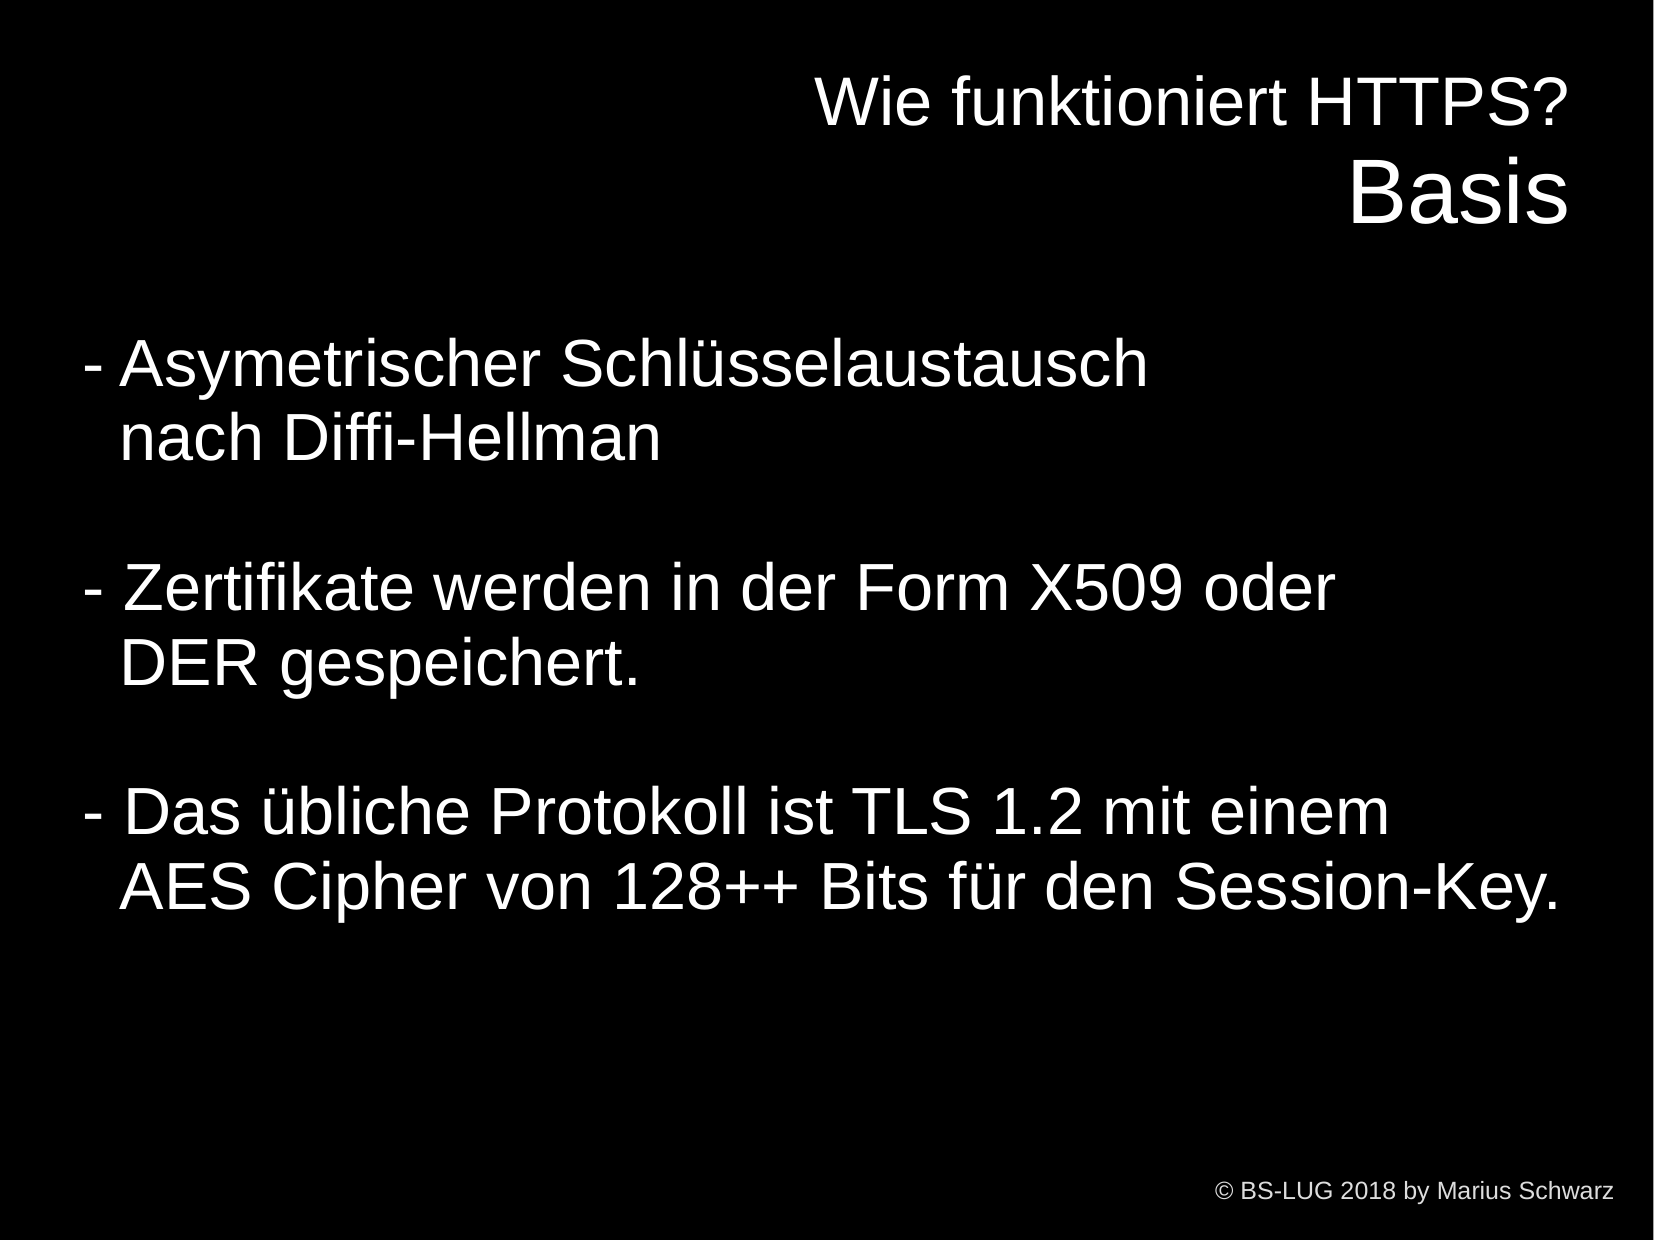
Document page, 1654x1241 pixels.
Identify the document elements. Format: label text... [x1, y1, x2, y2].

subtitle - Asymetrischer Schlüsselaustausch nach Diffi-Hellman - Zertifikate werden in der Form X509 oder DER gespeichert. - Das übliche Protokoll ist TLS 1.2 mit einem AES Cipher von 128++ Bits für den Session-Key. [82, 290, 1571, 1109]
title Wie funktioniert HTTPS? Basis [82, 49, 1571, 257]
text_box © BS-LUG 2018 by Marius Schwarz [1133, 1169, 1630, 1213]
